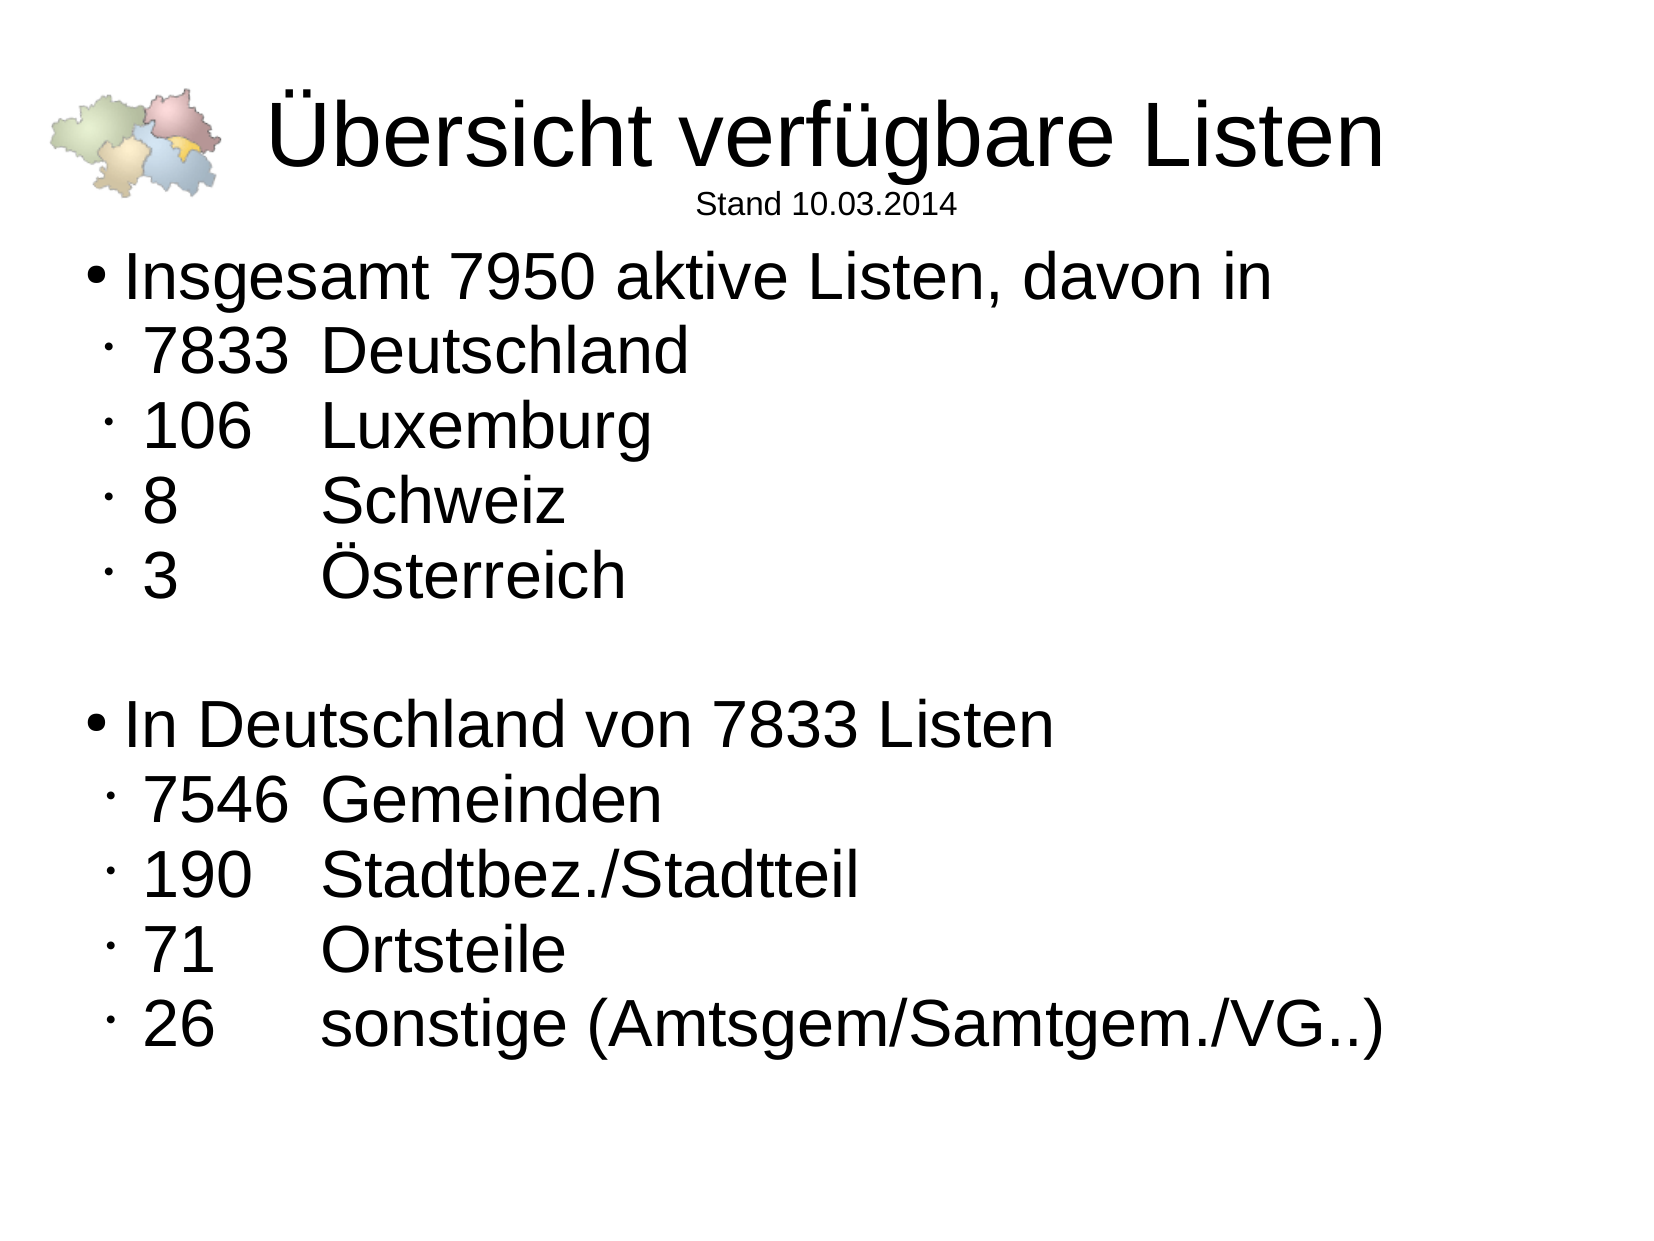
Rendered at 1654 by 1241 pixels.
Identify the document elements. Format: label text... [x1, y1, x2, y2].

title Übersicht verfügbare Listen Stand 10.03.2014 [82, 49, 1571, 238]
subtitle Insgesamt 7950 aktive Listen, davon in 7833 Deutschland 106 Luxemburg 8 Schweiz 3 Österreich In Deutschland von 7833 Listen 7546 Gemeinden 190 Stadtbez./Stadtteil 71 Ortsteile 26 sonstige (Amtsgem/Samtgem./VG..) [82, 238, 1571, 1062]
picture [11, 68, 250, 225]
